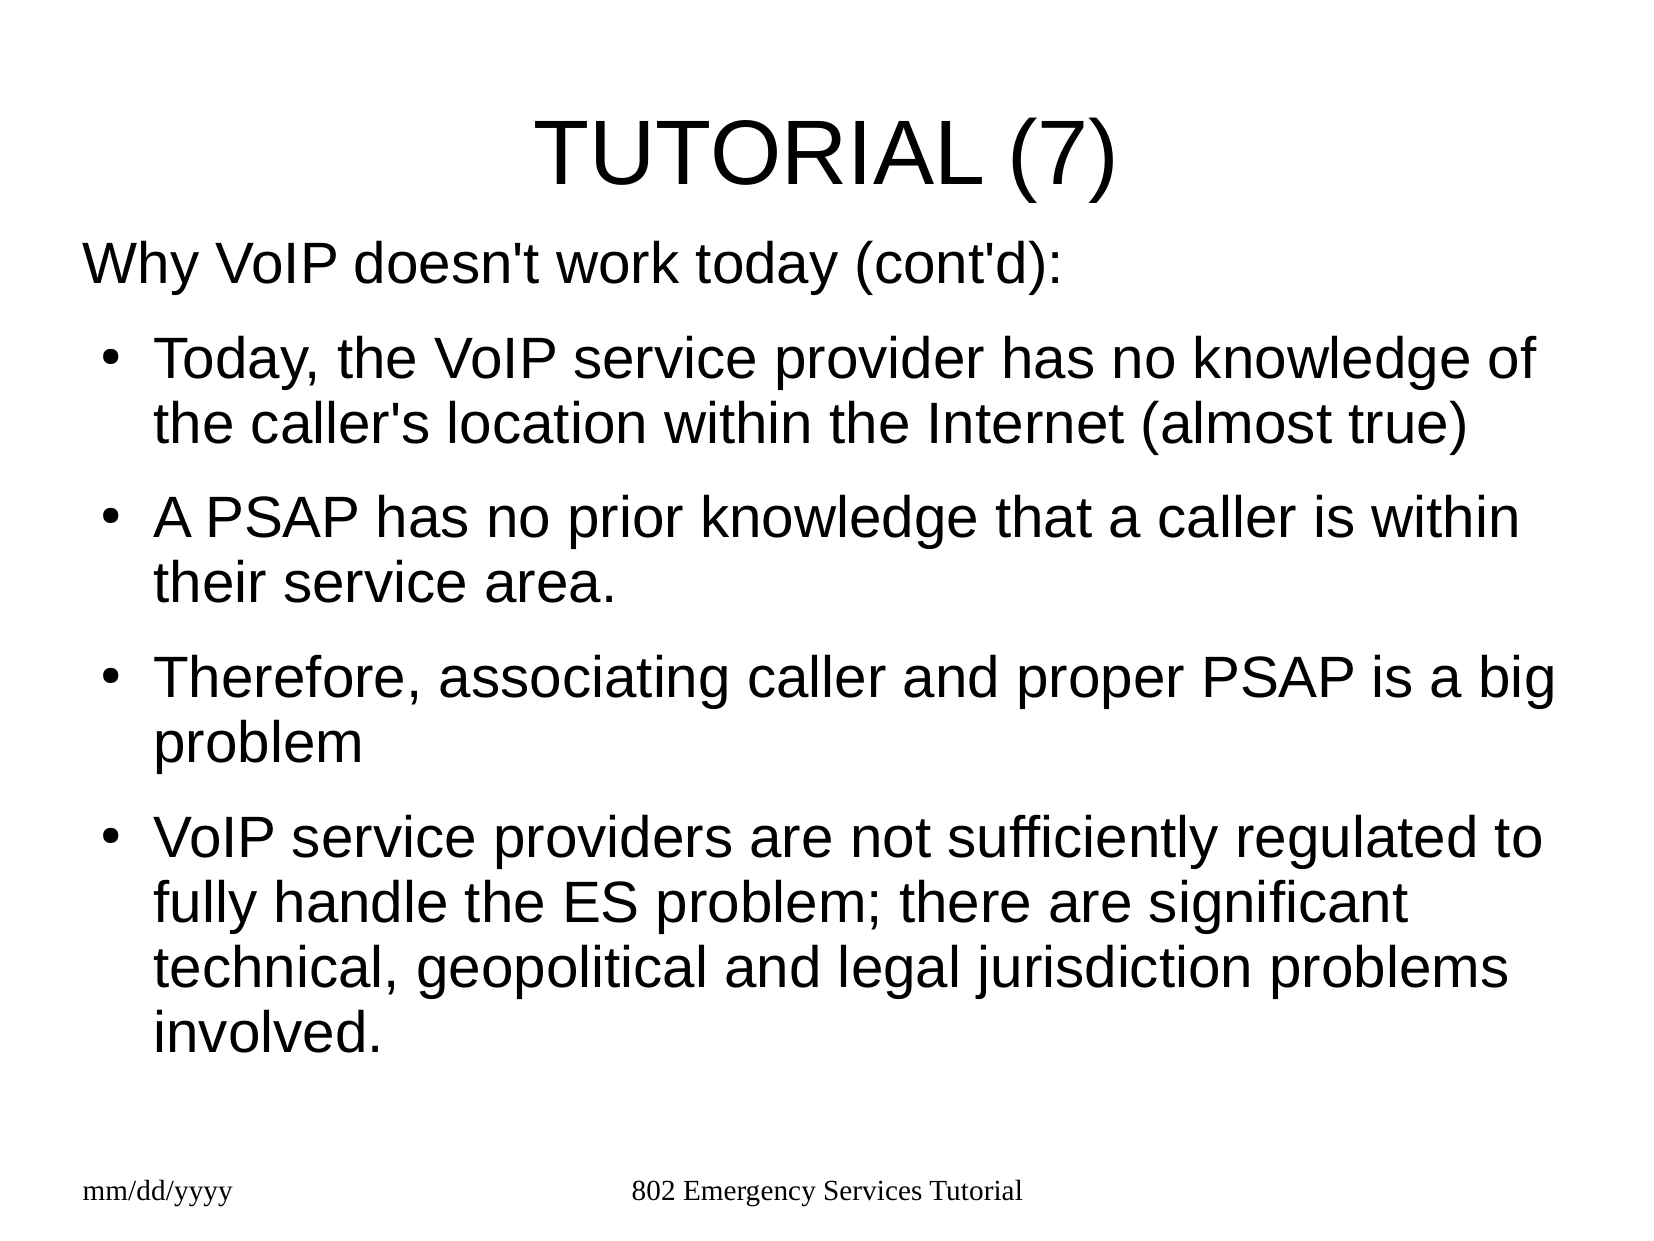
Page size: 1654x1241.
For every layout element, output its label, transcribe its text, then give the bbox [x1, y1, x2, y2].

list Why VoIP doesn't work today (cont'd): Today, the VoIP service provider has no knowledge of the caller's location within the Internet (almost true) A PSAP has no prior knowledge that a caller is within their service area. Therefore, associating caller and proper PSAP is a big problem VoIP service providers are not sufficiently regulated to fully handle the ES problem; there are significant technical, geopolitical and legal jurisdiction problems involved. [82, 231, 1571, 1065]
title TUTORIAL (7) [82, 49, 1571, 231]
